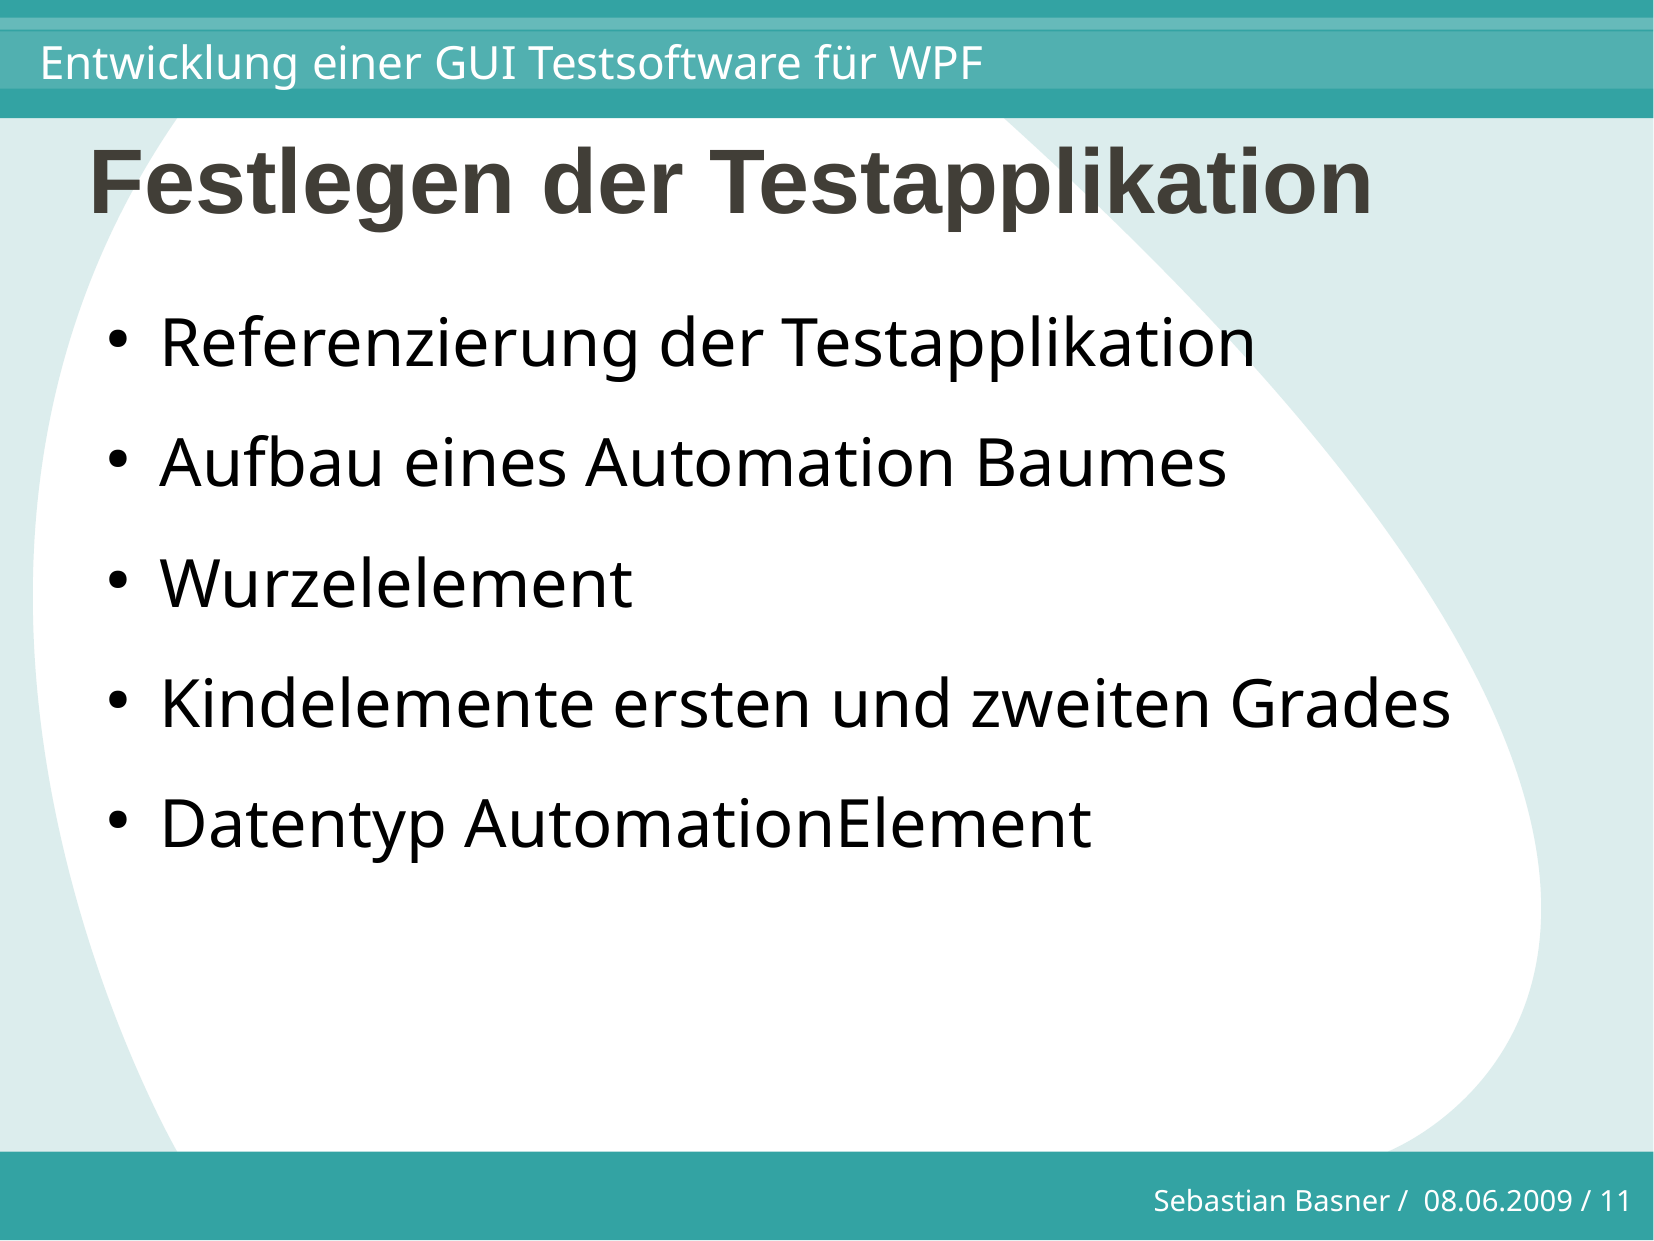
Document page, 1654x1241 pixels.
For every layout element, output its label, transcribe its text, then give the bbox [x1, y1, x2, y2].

title Festlegen der Testapplikation [88, 130, 1577, 234]
list Referenzierung der Testapplikation Aufbau eines Automation Baumes Wurzelelement Kindelemente ersten und zweiten Grades Datentyp AutomationElement [88, 295, 1577, 1099]
